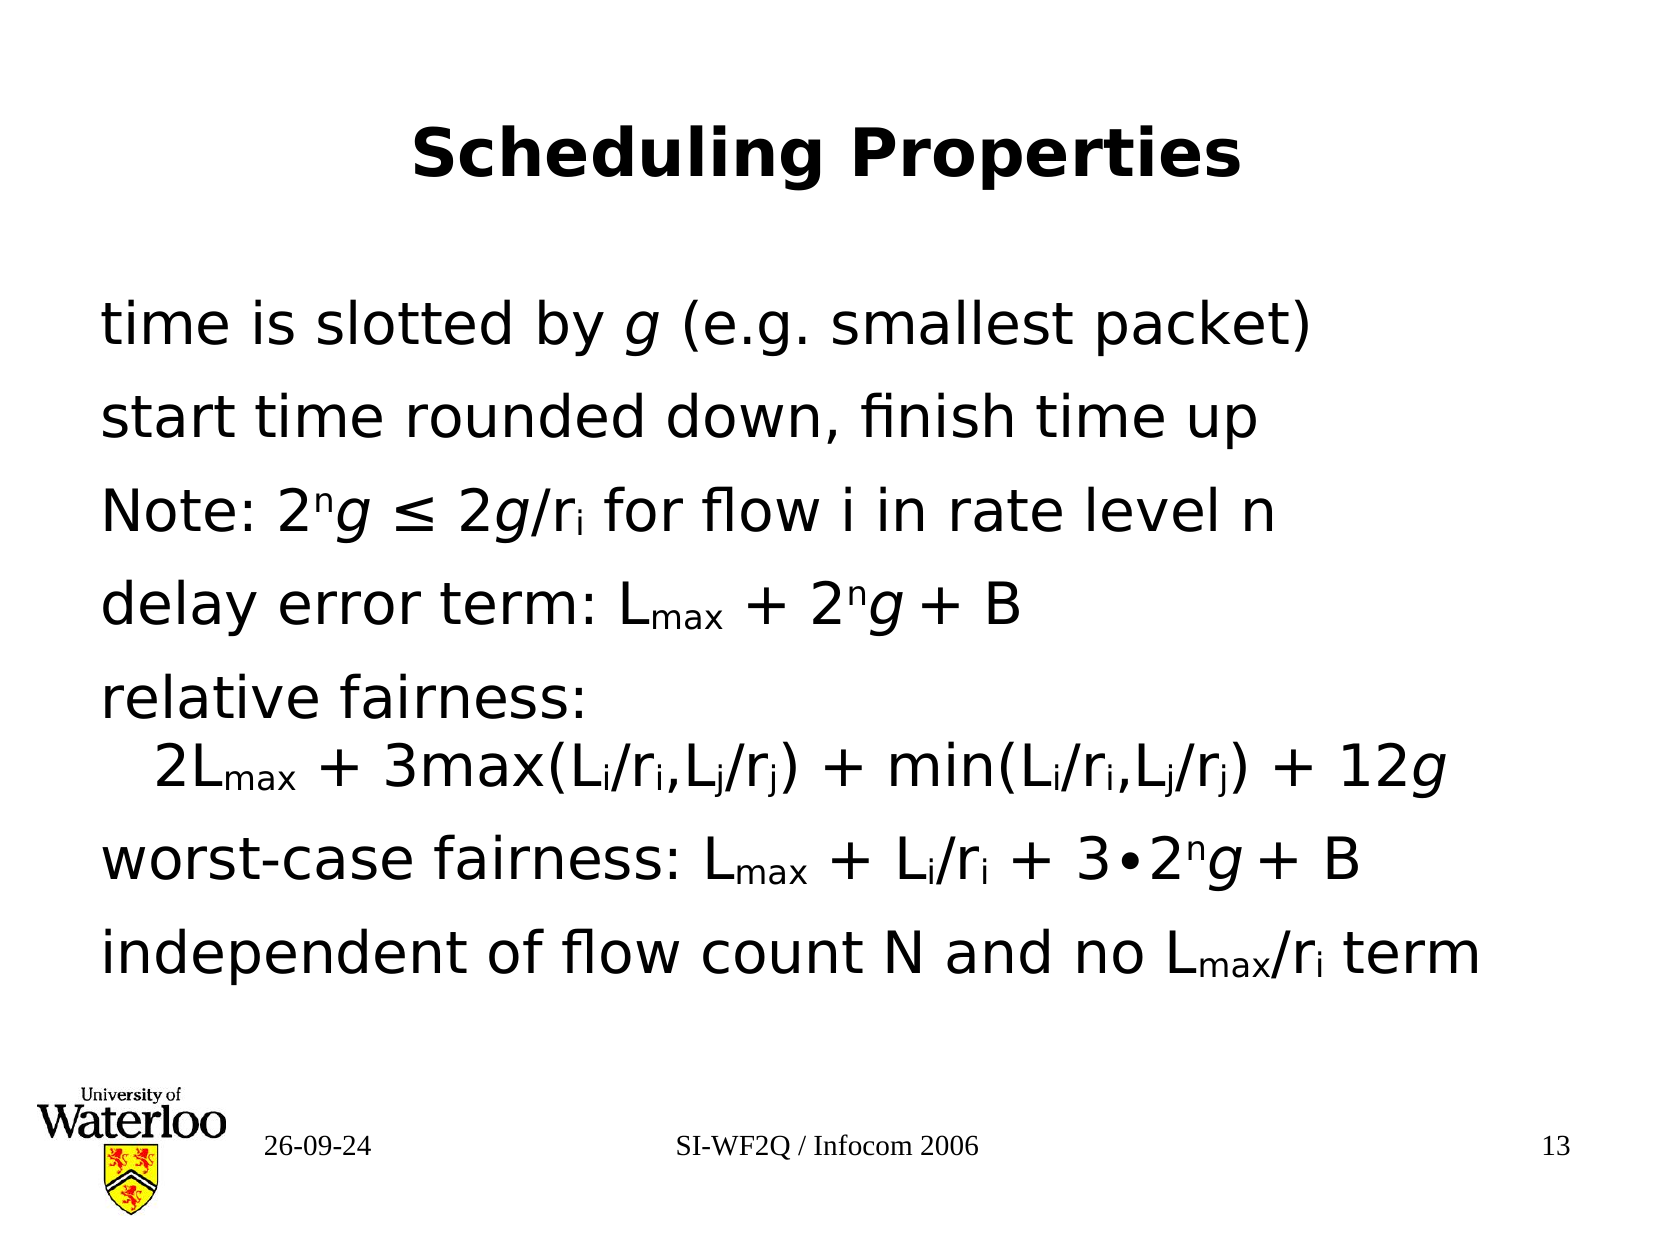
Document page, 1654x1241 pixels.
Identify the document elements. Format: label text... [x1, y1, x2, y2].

picture [37, 1087, 226, 1216]
list time is slotted by g (e.g. smallest packet) start time rounded down, finish time up Note: 2ng ≤ 2g/ri for flow i in rate level n delay error term: Lmax + 2ng + B relative fairness: 2Lmax + 3max(Li/ri,Lj/rj) + min(Li/ri,Lj/rj) + 12g worst-case fairness: Lmax + Li/ri + 3∙2ng + B independent of flow count N and no Lmax/ri term [82, 290, 1571, 1109]
title Scheduling Properties [82, 49, 1571, 257]
